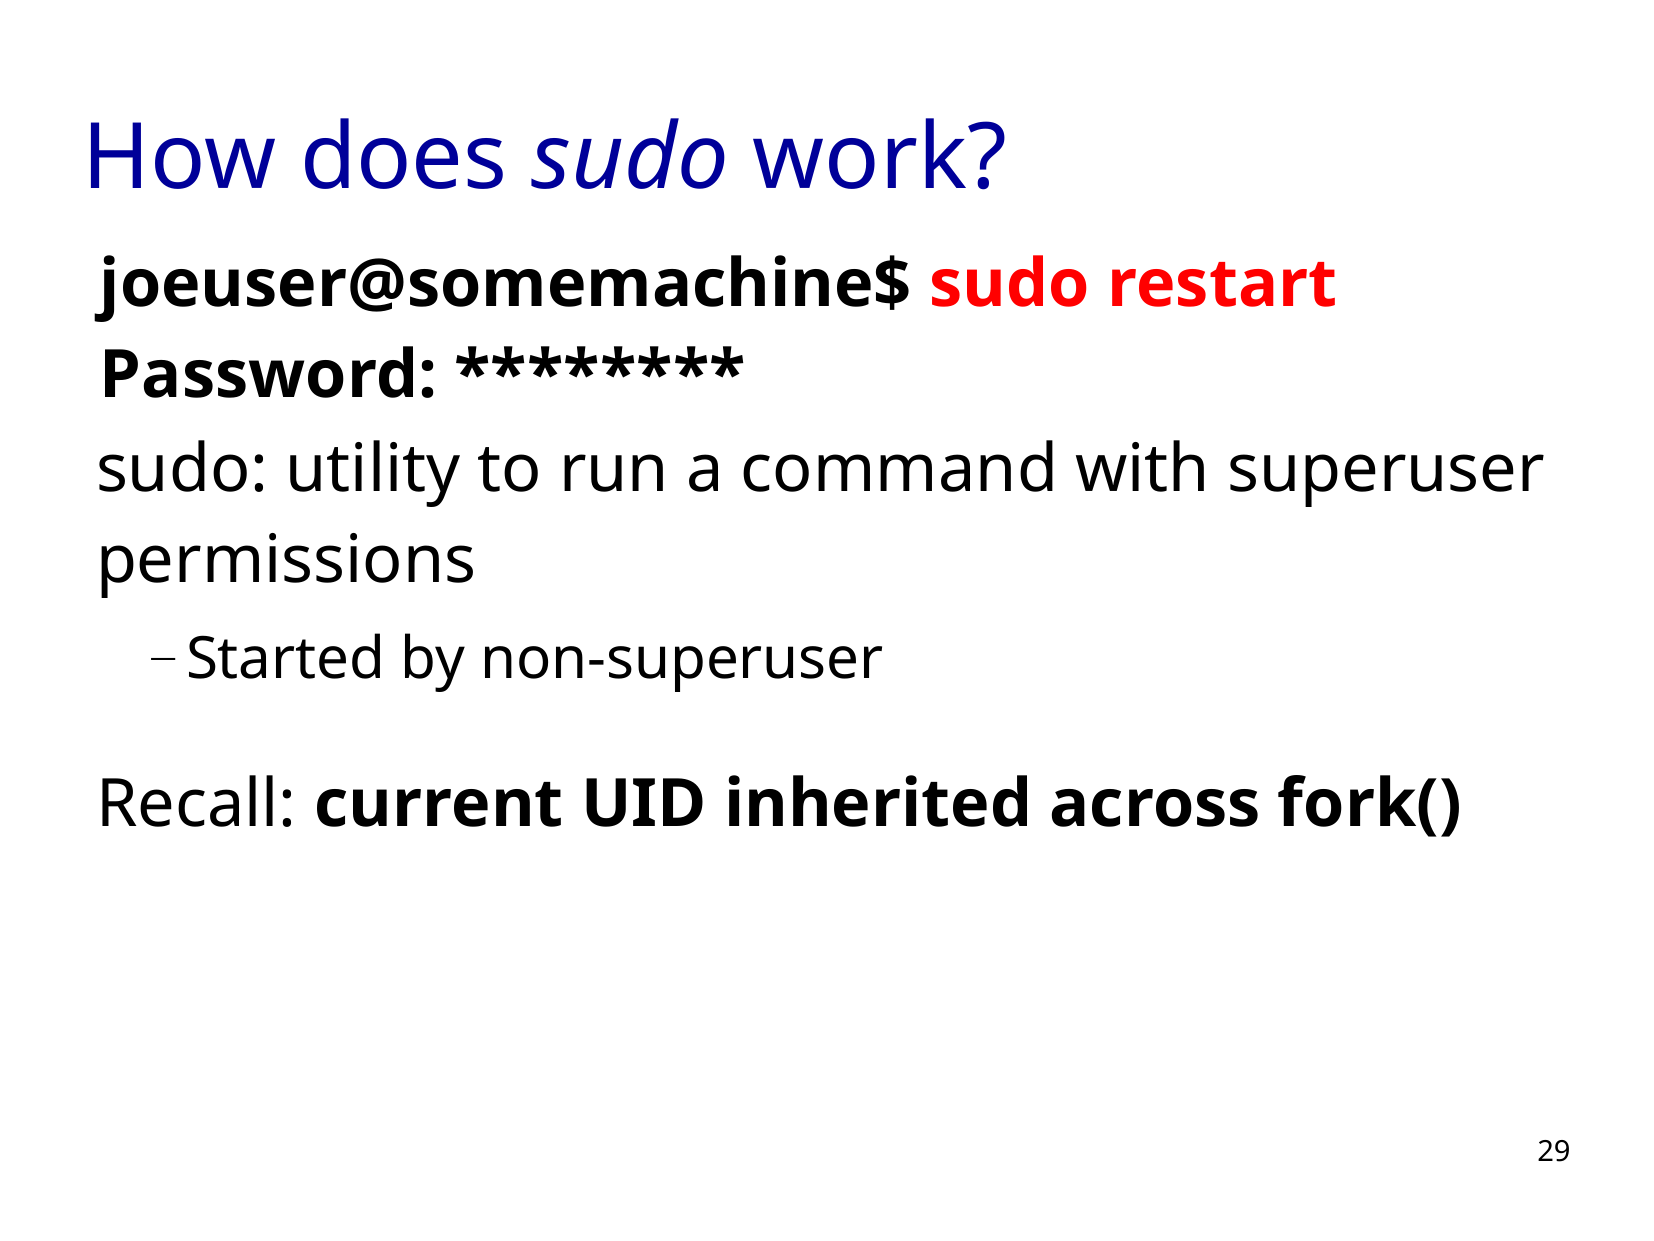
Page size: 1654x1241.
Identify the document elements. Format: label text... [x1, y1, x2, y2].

title How does sudo work? [82, 49, 1571, 228]
text_box joeuser@somemachine$ sudo restart Password: ******** [49, 228, 1591, 496]
list sudo: utility to run a command with superuser permissions Started by non-superuser Recall: current UID inherited across fork() [60, 496, 1571, 1096]
